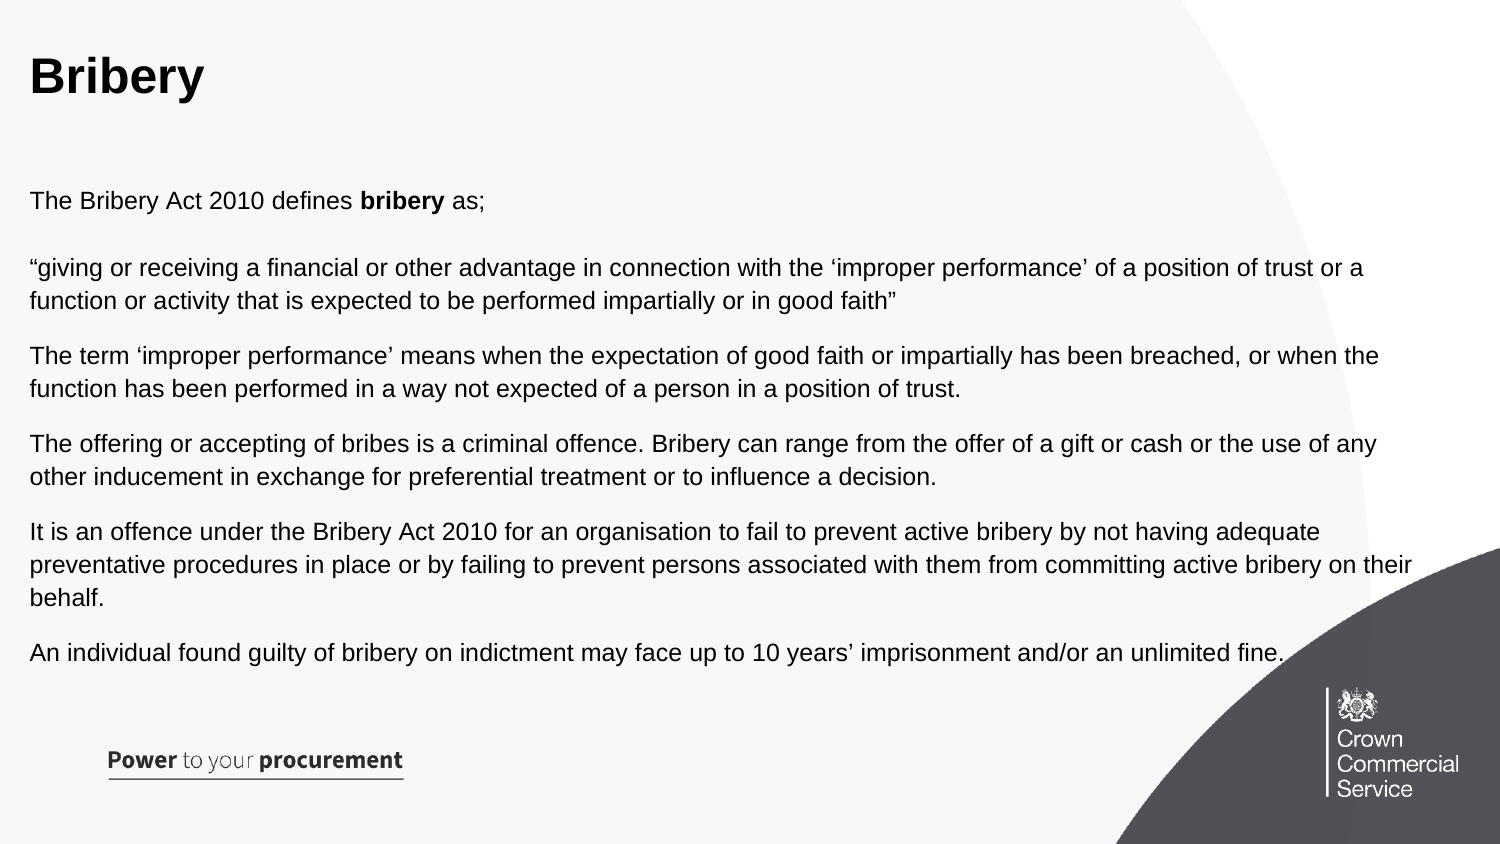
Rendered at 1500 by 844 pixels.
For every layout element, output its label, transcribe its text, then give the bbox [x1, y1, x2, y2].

text_box Bribery [29, 43, 1471, 148]
text_box The Bribery Act 2010 defines bribery as; “giving or receiving a financial or other advantage in connection with the ‘improper performance’ of a position of trust or a function or activity that is expected to be performed impartially or in good faith” The term ‘improper performance’ means when the expectation of good faith or impartially has been breached, or when the function has been performed in a way not expected of a person in a position of trust. The offering or accepting of bribes is a criminal offence. Bribery can range from the offer of a gift or cash or the use of any other inducement in exchange for preferential treatment or to influence a decision. It is an offence under the Bribery Act 2010 for an organisation to fail to prevent active bribery by not having adequate preventative procedures in place or by failing to prevent persons associated with them from committing active bribery on their behalf. An individual found guilty of bribery on indictment may face up to 10 years’ imprisonment and/or an unlimited fine. [29, 147, 1440, 703]
